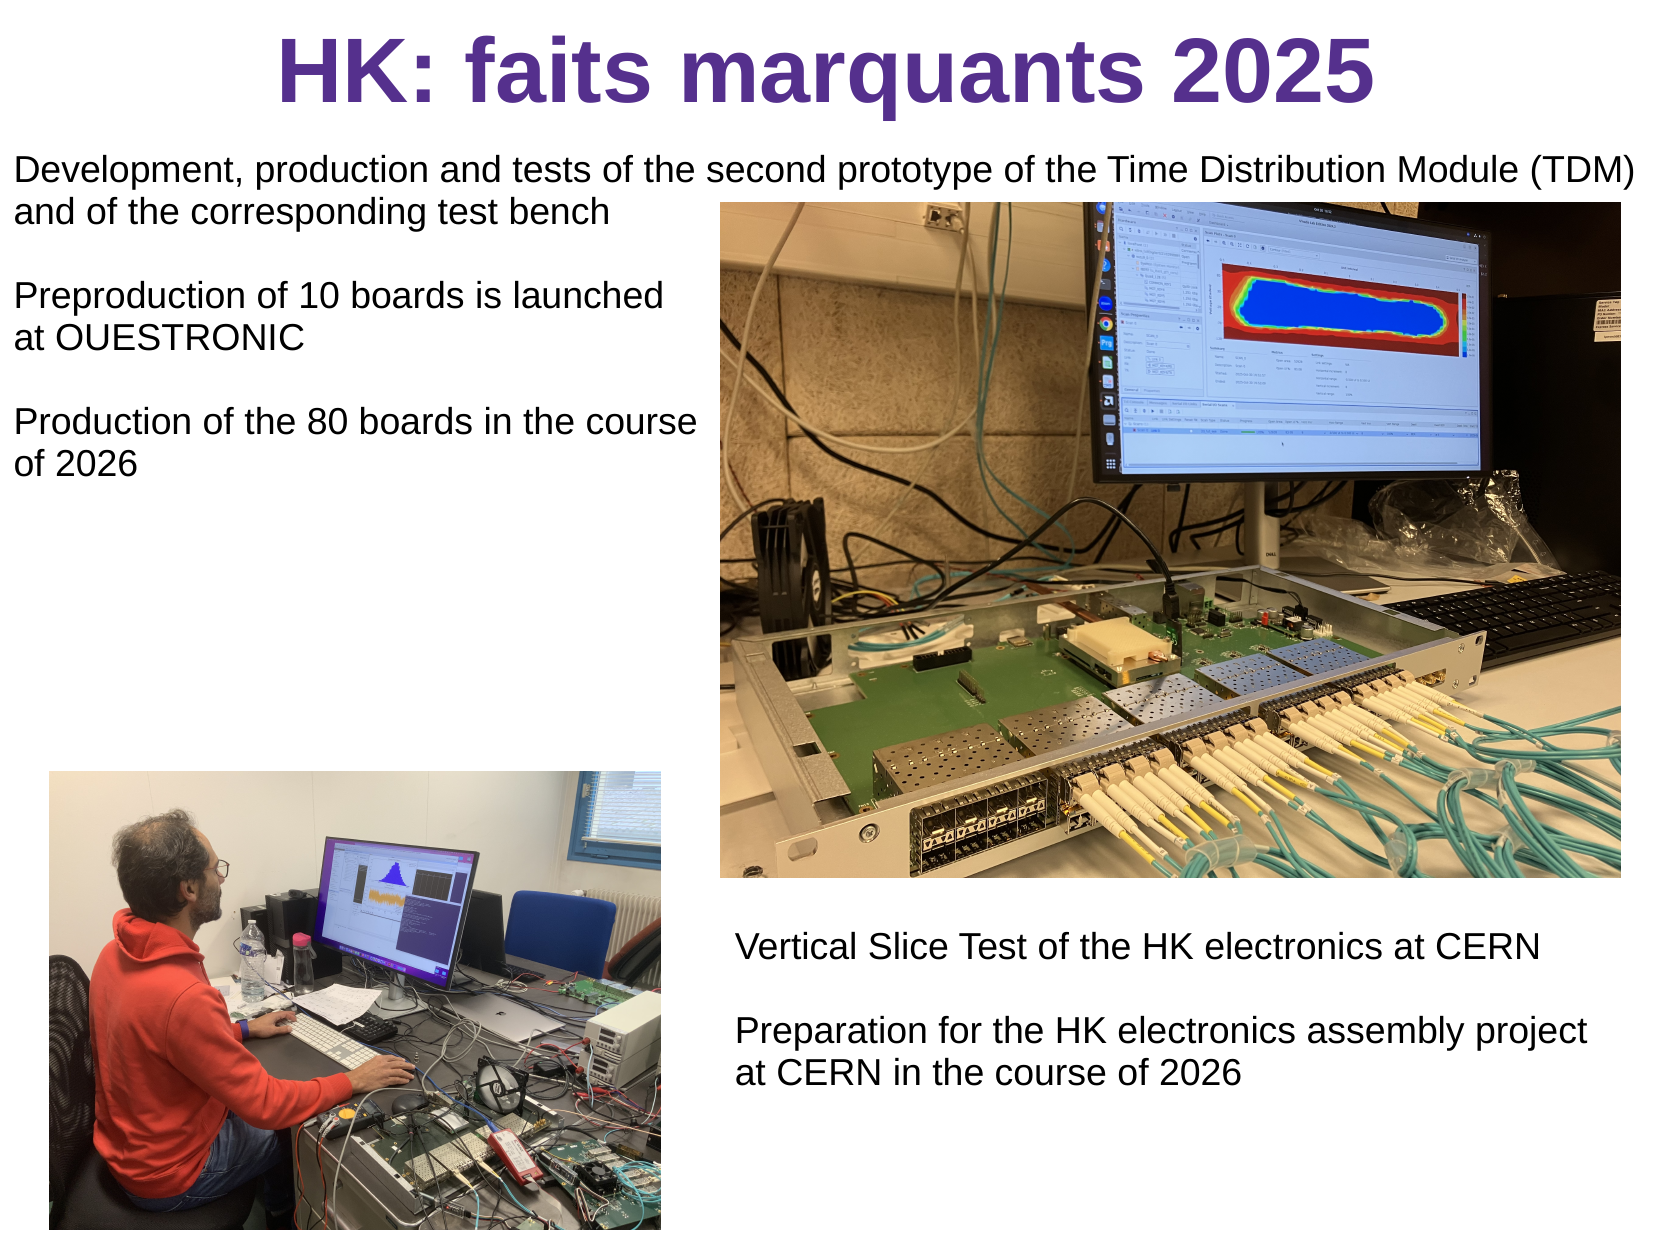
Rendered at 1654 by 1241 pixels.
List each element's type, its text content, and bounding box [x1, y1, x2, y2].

text_box Development, production and tests of the second prototype of the Time Distribution Module (TDM) and of the corresponding test bench Preproduction of 10 boards is launched at OUESTRONIC Production of the 80 boards in the course of 2026 [0, 141, 1654, 492]
title HK: faits marquants 2025 [82, 0, 1571, 141]
picture [720, 202, 1621, 878]
text_box Vertical Slice Test of the HK electronics at CERN Preparation for the HK electronics assembly project at CERN in the course of 2026 [720, 918, 1605, 1101]
picture [49, 771, 661, 1231]
